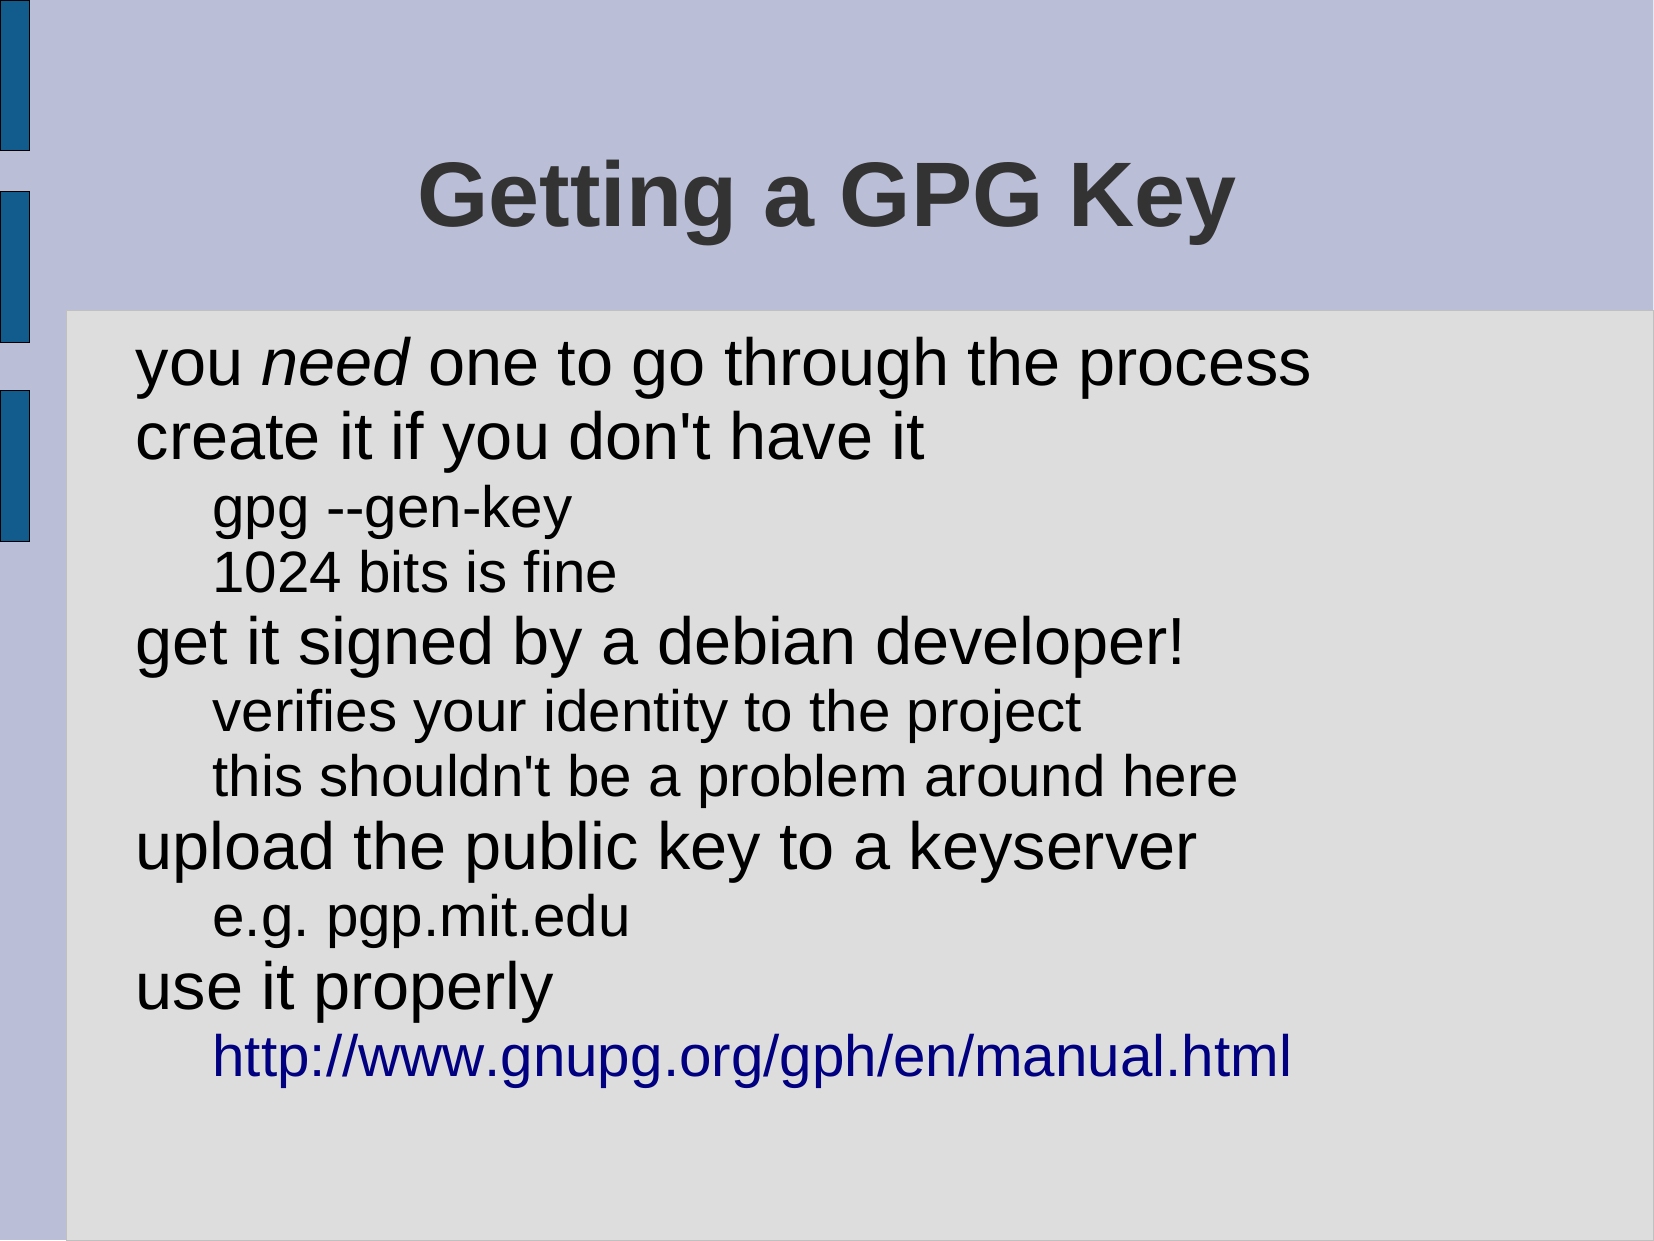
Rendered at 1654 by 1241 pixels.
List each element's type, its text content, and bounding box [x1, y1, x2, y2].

list you need one to go through the process create it if you don't have it gpg --gen-key 1024 bits is fine get it signed by a debian developer! verifies your identity to the project this shouldn't be a problem around here upload the public key to a keyserver e.g. pgp.mit.edu use it properly http://www.gnupg.org/gph/en/manual.html [118, 324, 1531, 1198]
title Getting a GPG Key [121, 91, 1534, 299]
